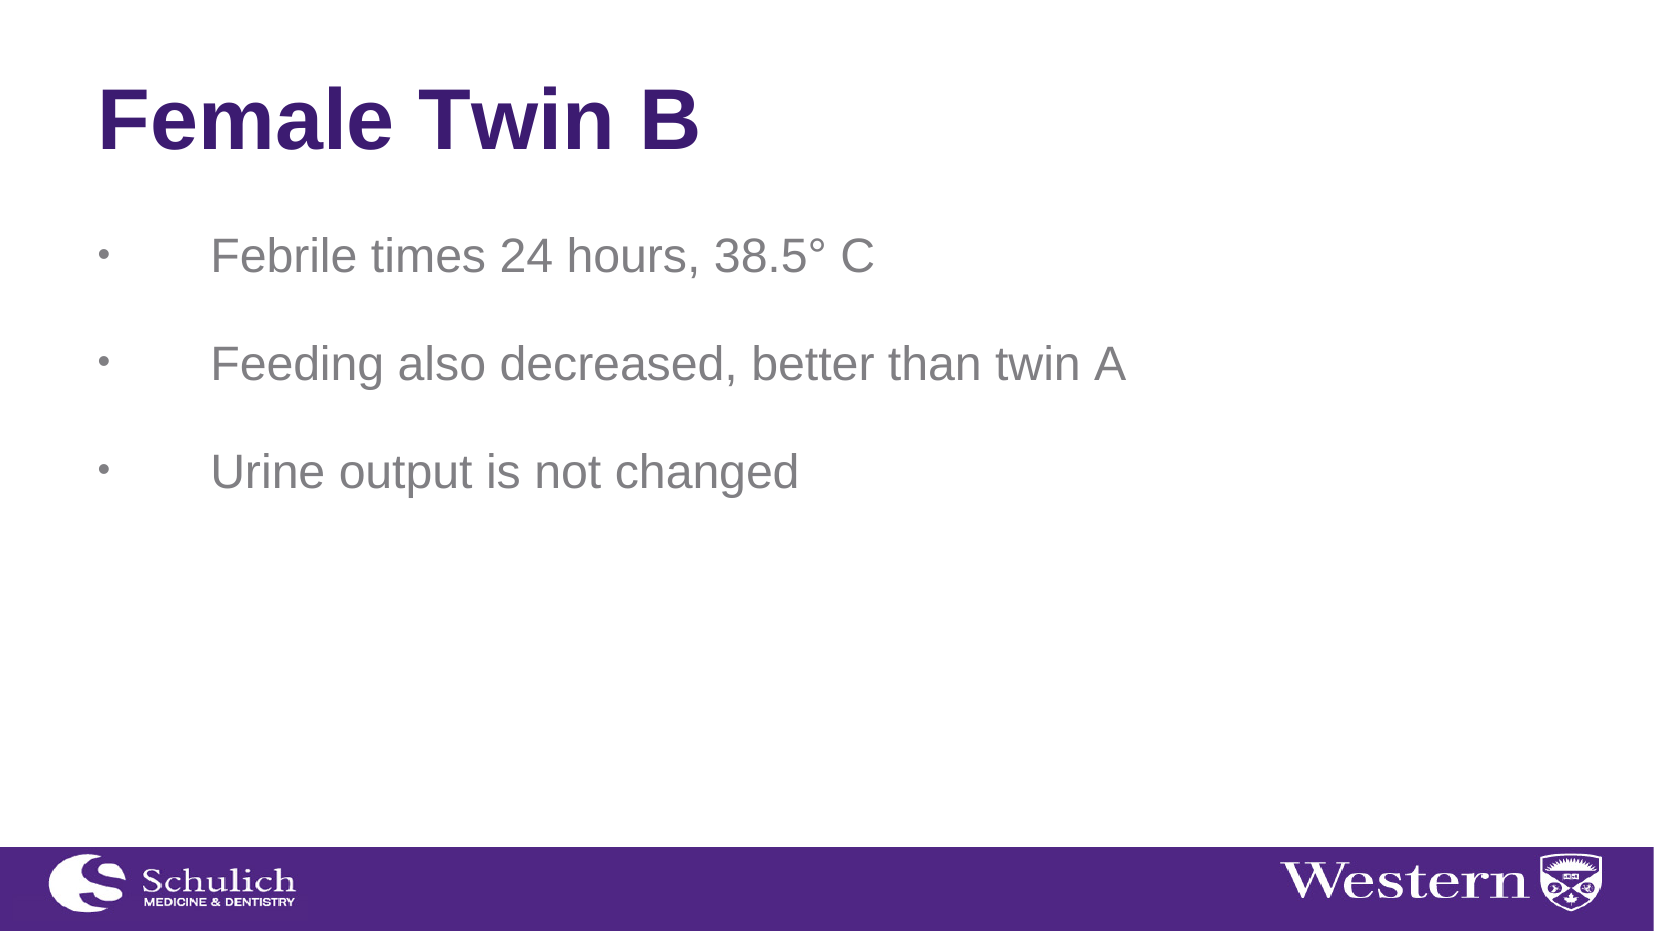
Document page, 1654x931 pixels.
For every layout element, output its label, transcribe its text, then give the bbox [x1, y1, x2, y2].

picture [0, 0, 1654, 931]
title Female Twin B [82, 37, 1571, 193]
list Febrile times 24 hours, 38.5° C Feeding also decreased, better than twin A Urine output is not changed [82, 217, 1571, 831]
